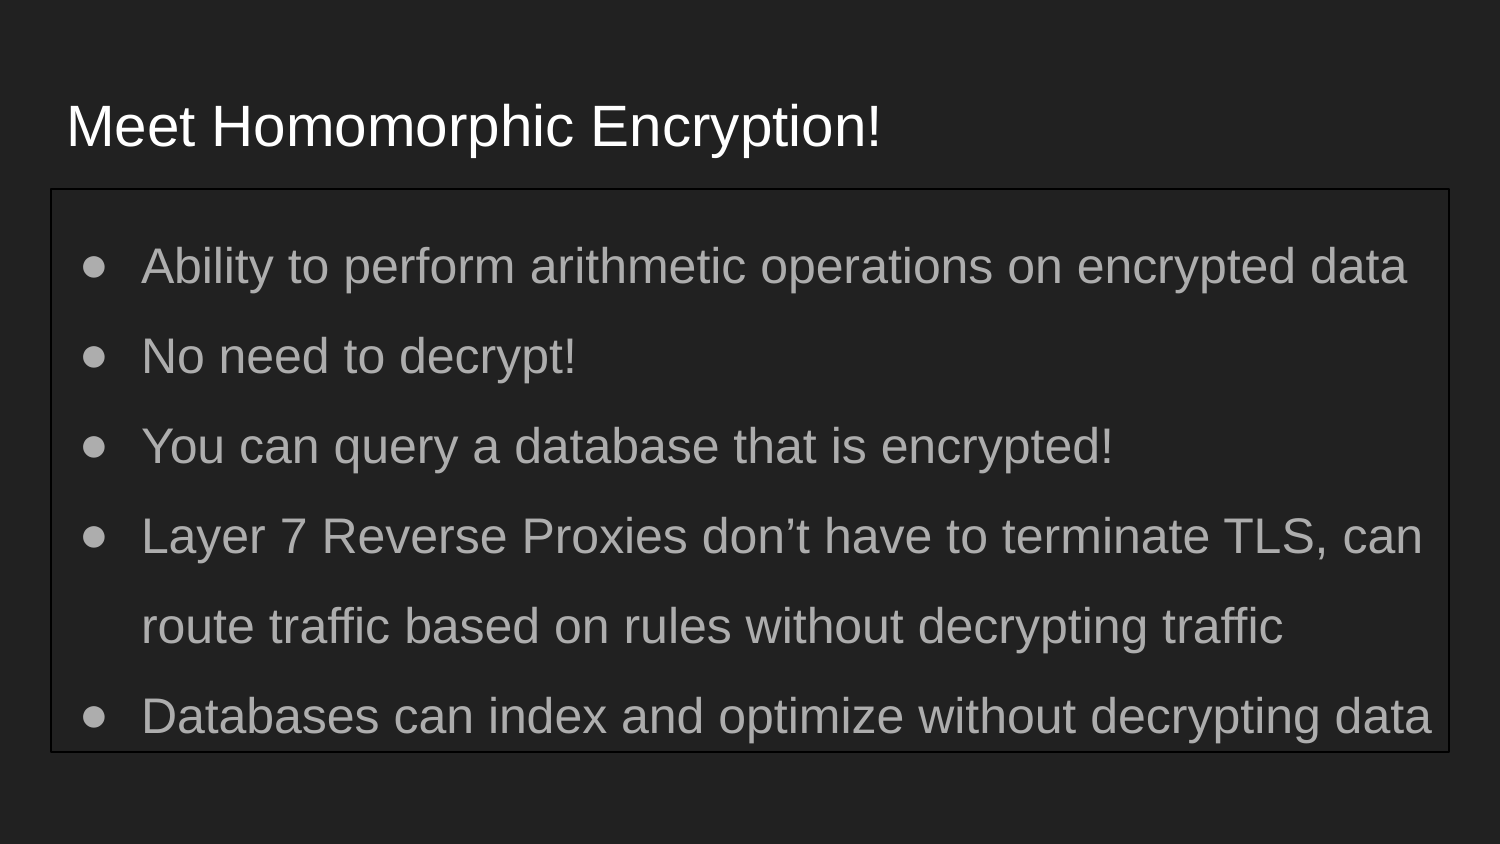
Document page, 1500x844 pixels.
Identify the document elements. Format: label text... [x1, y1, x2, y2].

title Meet Homomorphic Encryption! [51, 72, 1449, 167]
list Ability to perform arithmetic operations on encrypted data No need to decrypt! You can query a database that is encrypted! Layer 7 Reverse Proxies don’t have to terminate TLS, can route traffic based on rules without decrypting traffic Databases can index and optimize without decrypting data [51, 189, 1449, 752]
